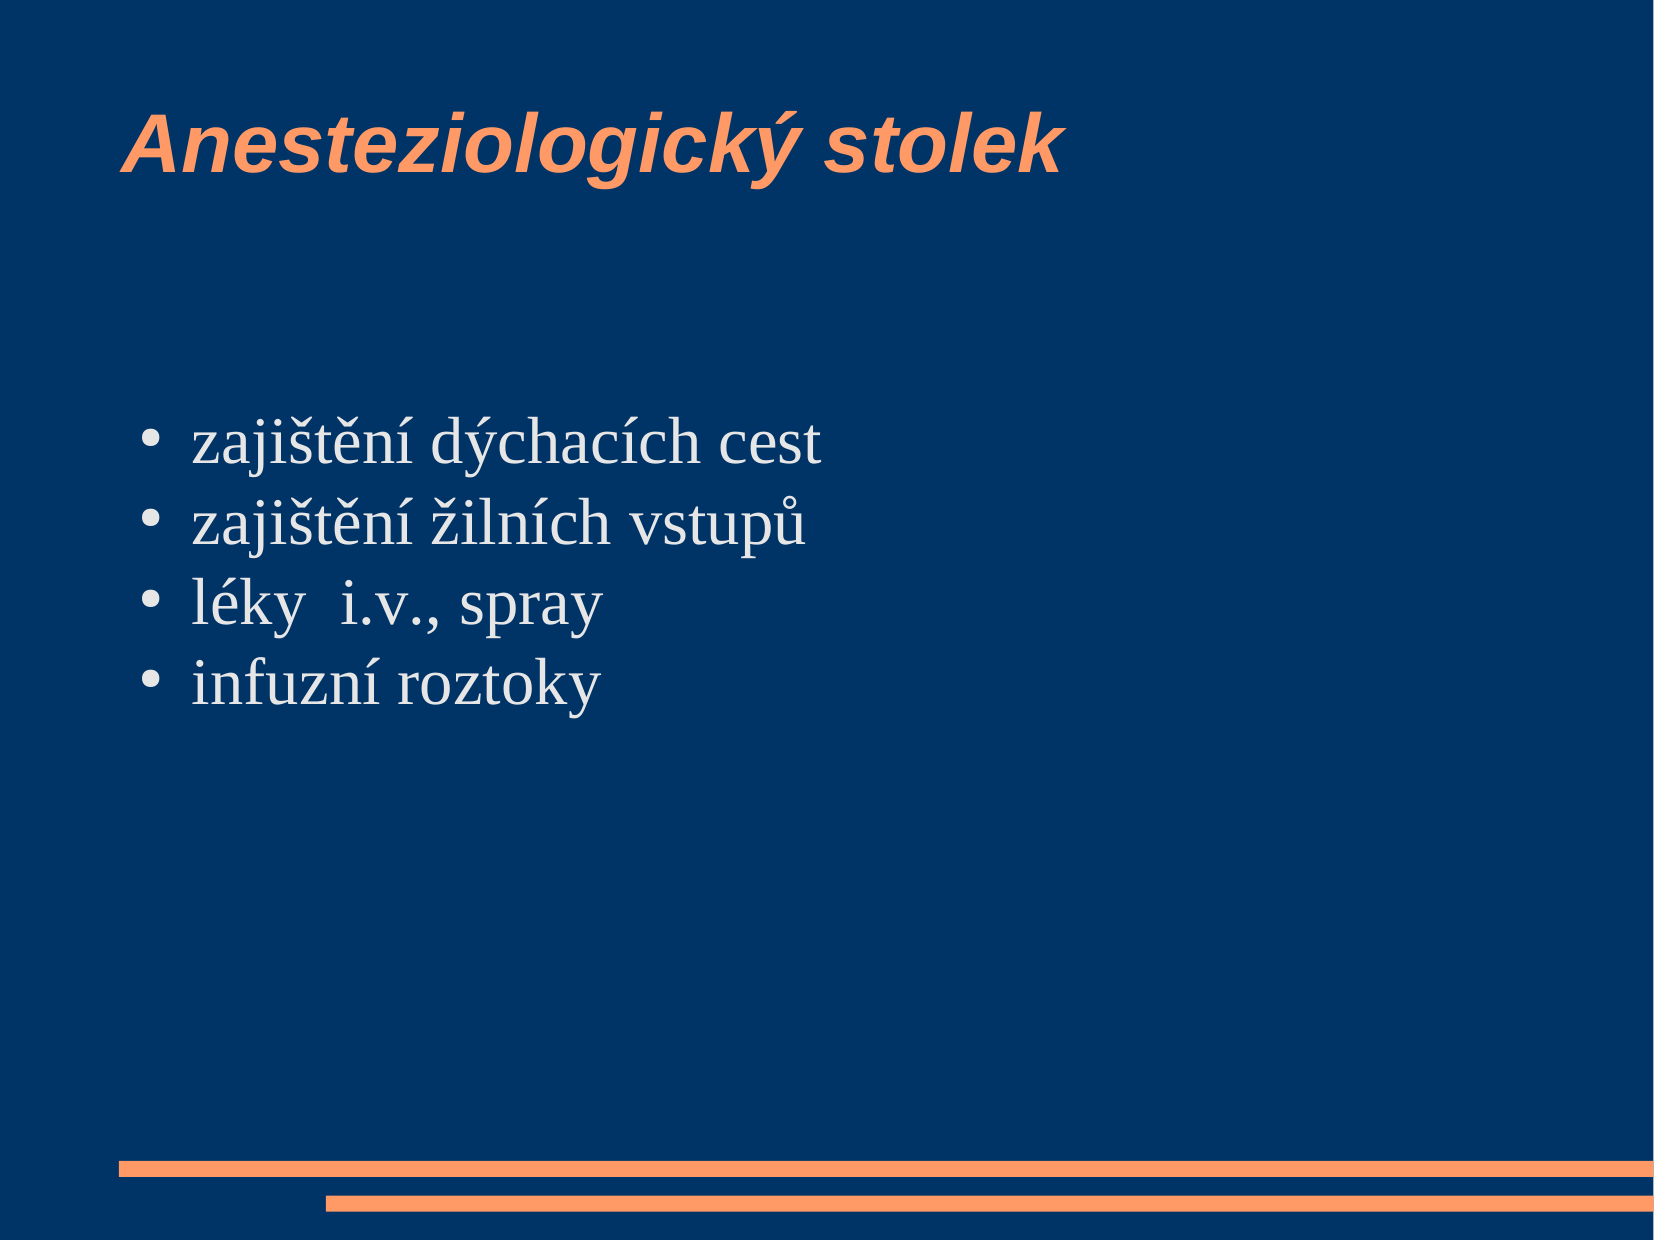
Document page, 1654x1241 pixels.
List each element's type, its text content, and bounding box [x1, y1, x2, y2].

title Anesteziologický stolek [121, 46, 1534, 254]
list zajištění dýchacích cest zajištění žilních vstupů léky i.v., spray infuzní roztoky [121, 322, 1561, 1132]
